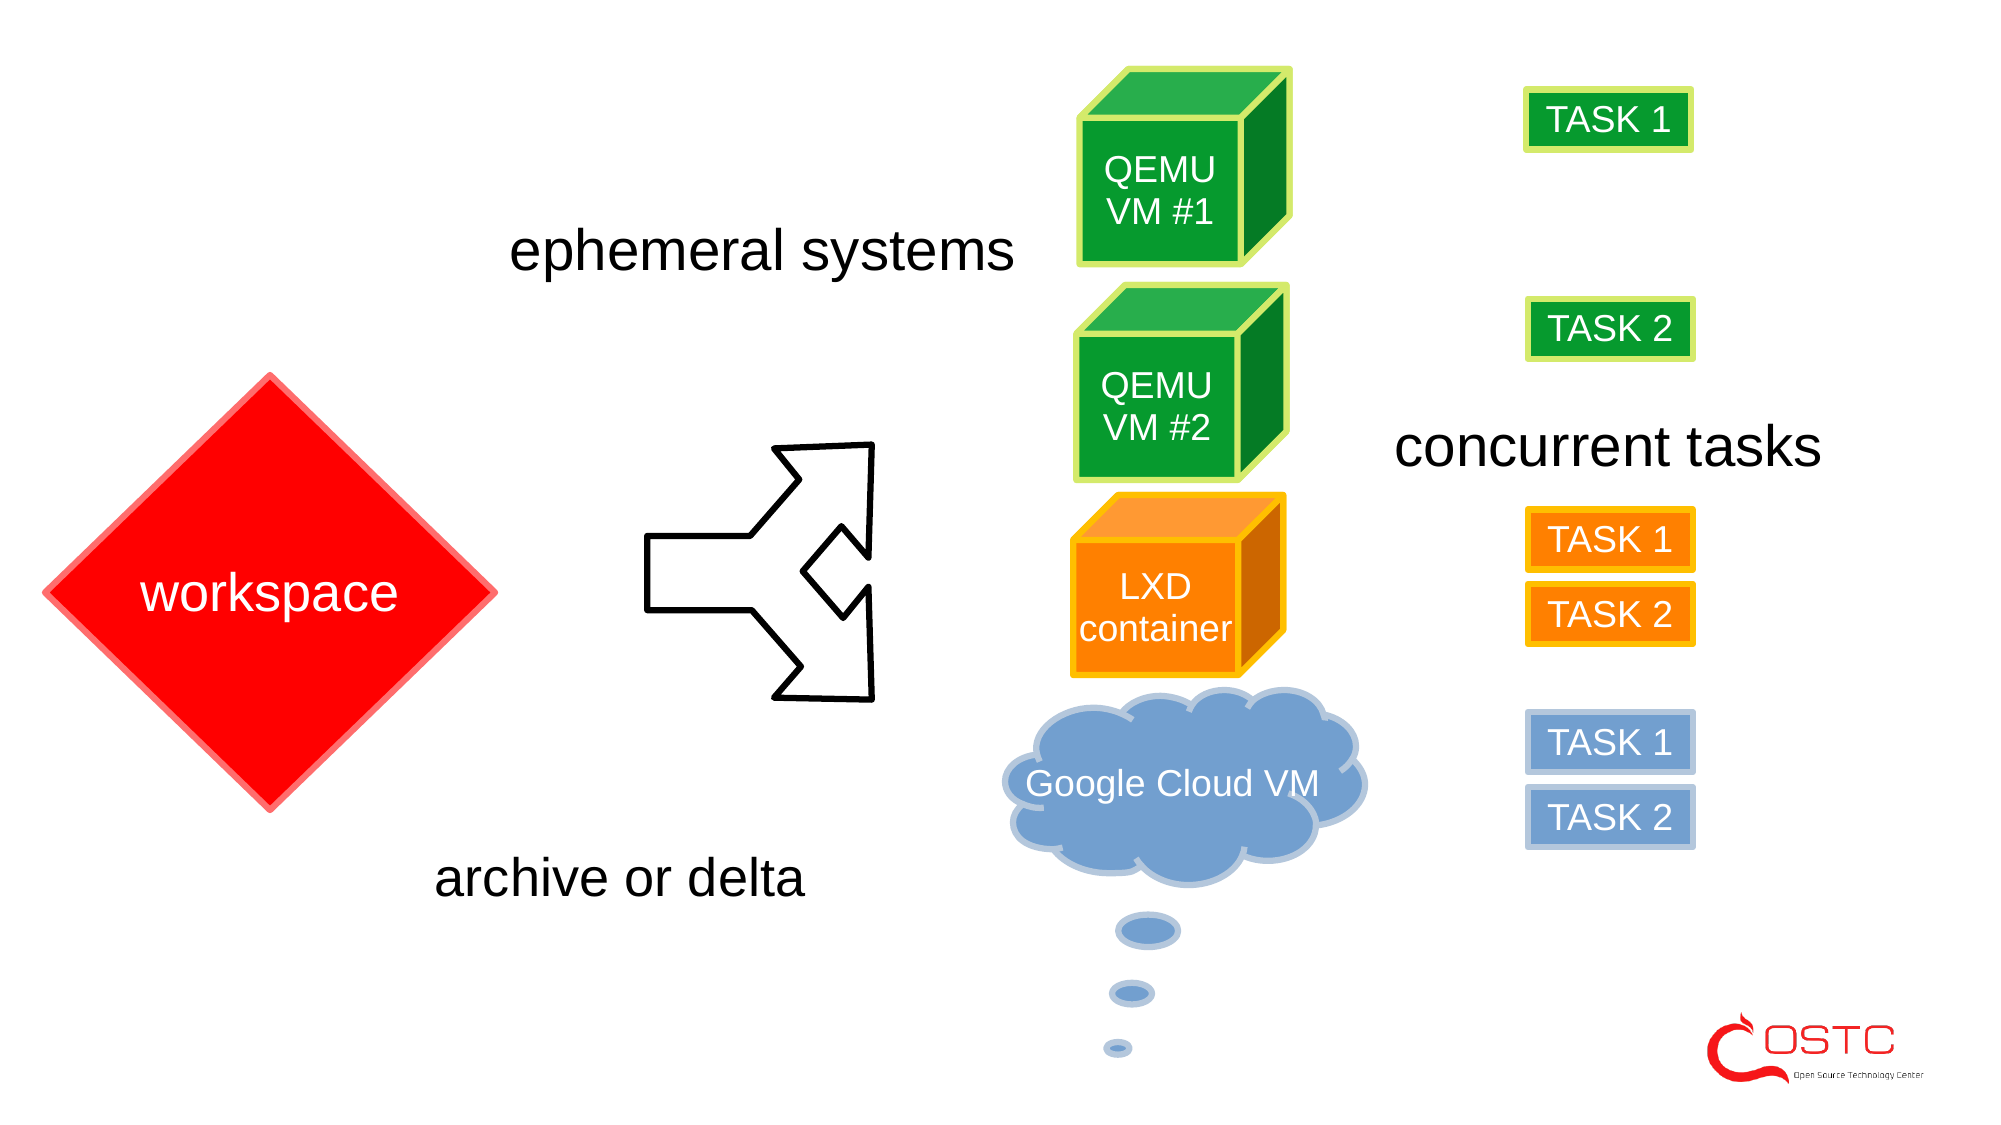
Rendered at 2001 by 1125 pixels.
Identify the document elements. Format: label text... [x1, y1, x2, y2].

text_box TASK 1 [1526, 89, 1692, 150]
text_box TASK 1 [1527, 509, 1693, 570]
text_box archive or delta [420, 840, 841, 931]
text_box workspace [45, 375, 496, 811]
text_box Google Cloud VM [1112, 982, 1153, 1005]
text_box Google Cloud VM [1106, 1042, 1130, 1055]
text_box TASK 2 [1527, 583, 1693, 644]
text_box TASK 2 [1527, 787, 1693, 848]
text_box Google Cloud VM [1005, 690, 1366, 886]
text_box TASK 1 [1527, 712, 1693, 773]
text_box QEMU VM #2 [1076, 334, 1237, 481]
text_box Google Cloud VM [1118, 914, 1179, 948]
text_box QEMU VM #1 [1079, 118, 1240, 265]
text_box concurrent tasks [1380, 405, 1861, 496]
picture [1643, 933, 2001, 1125]
text_box TASK 2 [1527, 298, 1693, 359]
text_box [647, 444, 872, 700]
text_box LXD container [1073, 540, 1238, 676]
text_box ephemeral systems [495, 210, 1055, 300]
